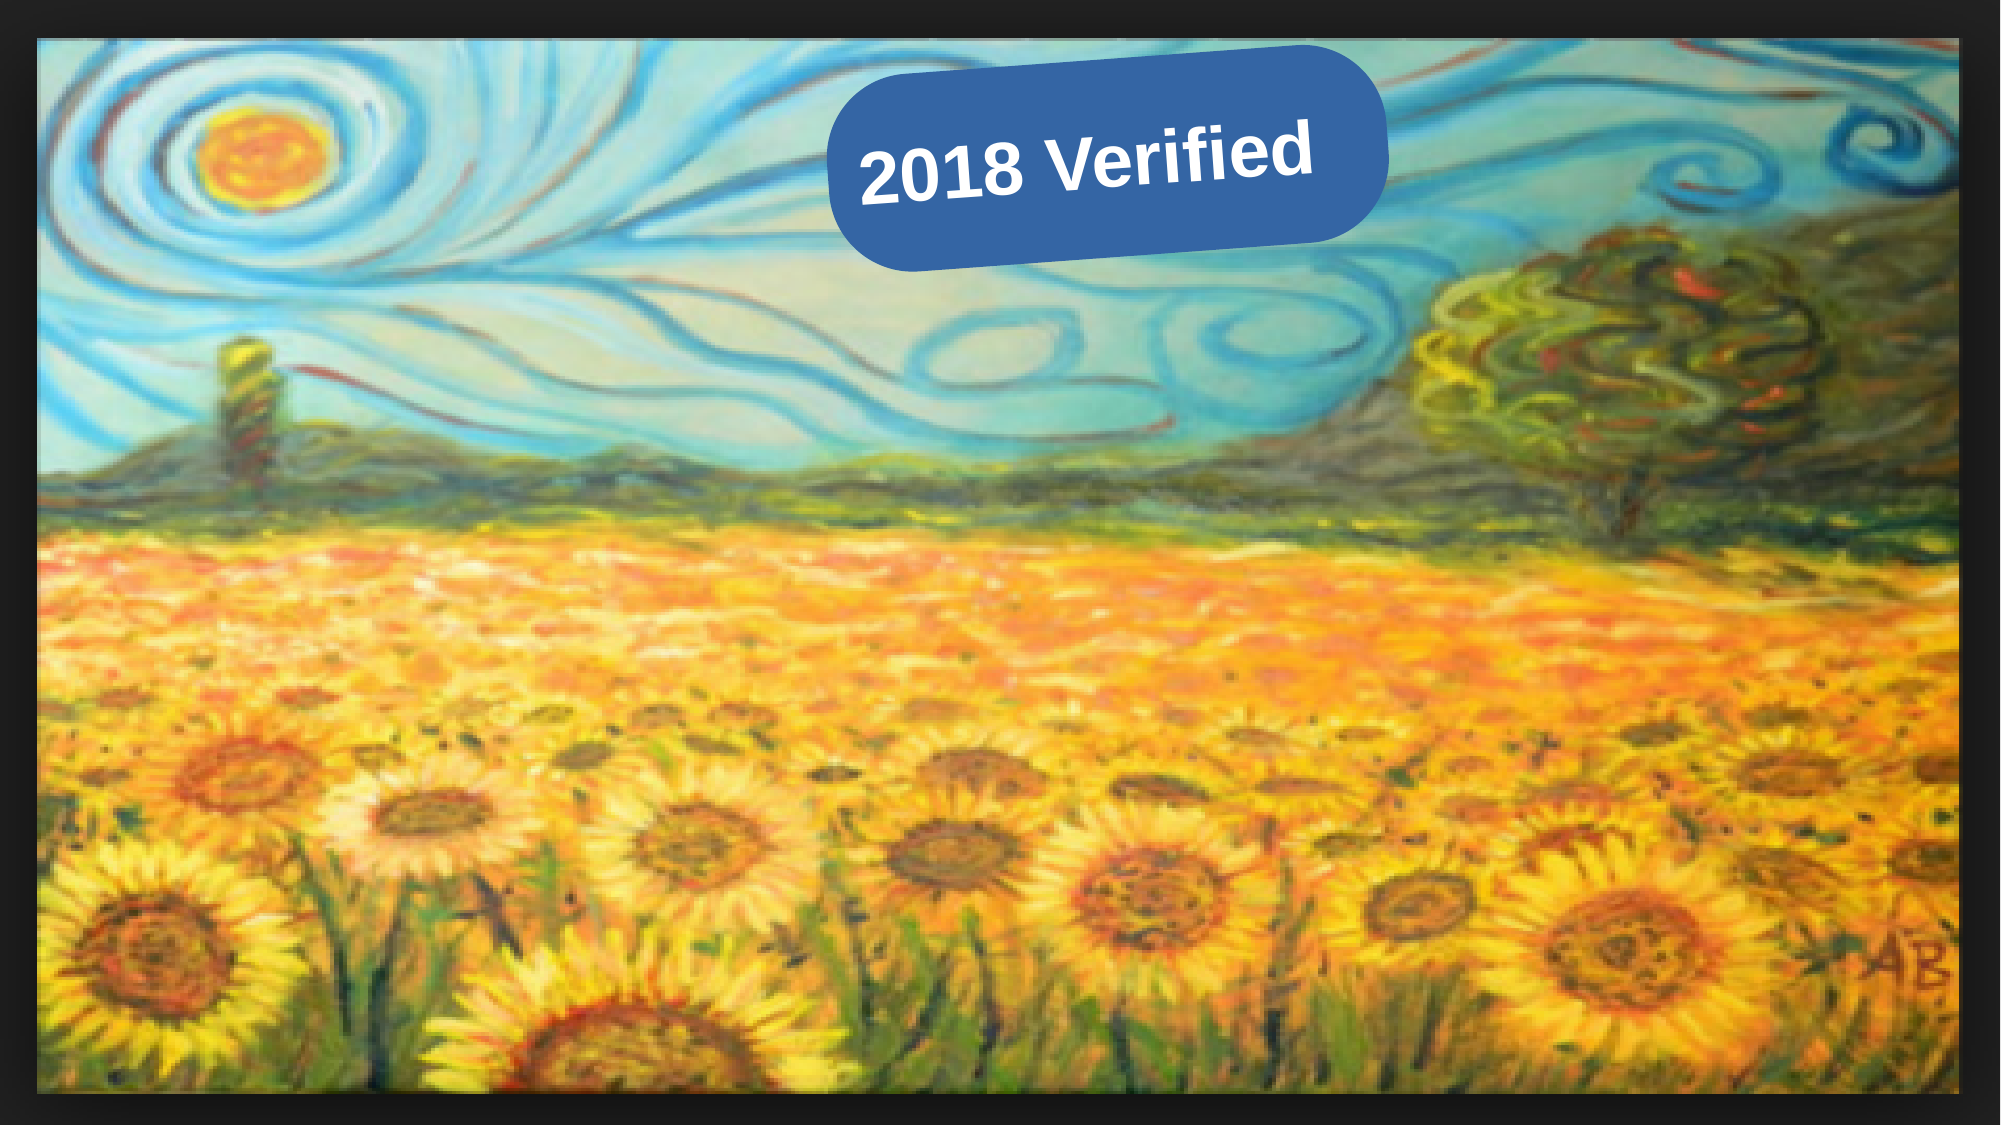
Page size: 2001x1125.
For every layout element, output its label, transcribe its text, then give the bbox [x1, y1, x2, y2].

picture [0, 0, 2001, 1125]
text_box 2018 Verified [820, 39, 1395, 278]
